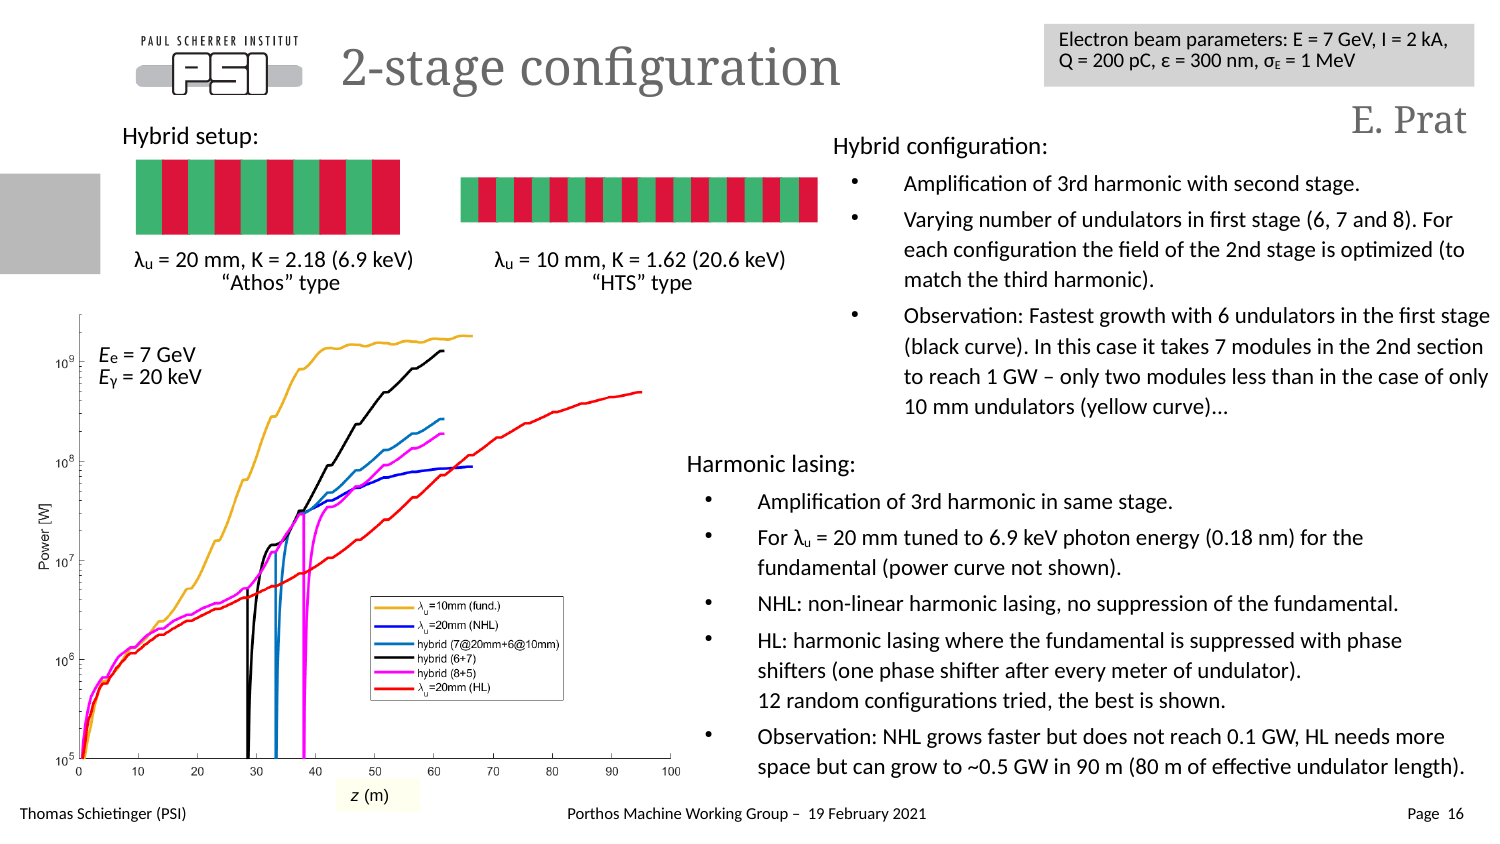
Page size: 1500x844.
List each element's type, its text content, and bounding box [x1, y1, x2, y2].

text_box λu = 20 mm, K = 2.18 (6.9 keV) “Athos” type [119, 242, 453, 309]
text_box [135, 159, 400, 235]
text_box z (m) [336, 778, 421, 813]
text_box Ee = 7 GeV Eγ = 20 keV [83, 337, 329, 409]
text_box λu = 10 mm, K = 1.62 (20.6 keV) “HTS” type [479, 242, 815, 309]
text_box Electron beam parameters: E = 7 GeV, I = 2 kA, Q = 200 pC, ε = 300 nm, σE = 1 MeV [1044, 23, 1475, 87]
text_box Hybrid setup: [107, 118, 337, 167]
text_box [460, 177, 818, 223]
list Hybrid configuration: Amplification of 3rd harmonic with second stage. Varying number of undulators in first stage (6, 7 and 8). For each configuration the field of the 2nd stage is optimized (to match the third harmonic). Observation: Fastest growth with 6 undulators in the first stage (black curve). In this case it takes 7 modules in the 2nd section to reach 1 GW – only two modules less than in the case of only 10 mm undulators (yellow curve)... [833, 129, 1500, 454]
title E. Prat [1351, 96, 1472, 145]
title 2-stage configuration [340, 35, 1442, 98]
picture [31, 304, 686, 799]
list Harmonic lasing: Amplification of 3rd harmonic in same stage. For λu = 20 mm tuned to 6.9 keV photon energy (0.18 nm) for the fundamental (power curve not shown). NHL: non-linear harmonic lasing, no suppression of the fundamental. HL: harmonic lasing where the fundamental is suppressed with phase shifters (one phase shifter after every meter of undulator). 12 random configurations tried, the best is shown. Observation: NHL grows faster but does not reach 0.1 GW, HL needs more space but can grow to ~0.5 GW in 90 m (80 m of effective undulator length). [686, 447, 1470, 828]
